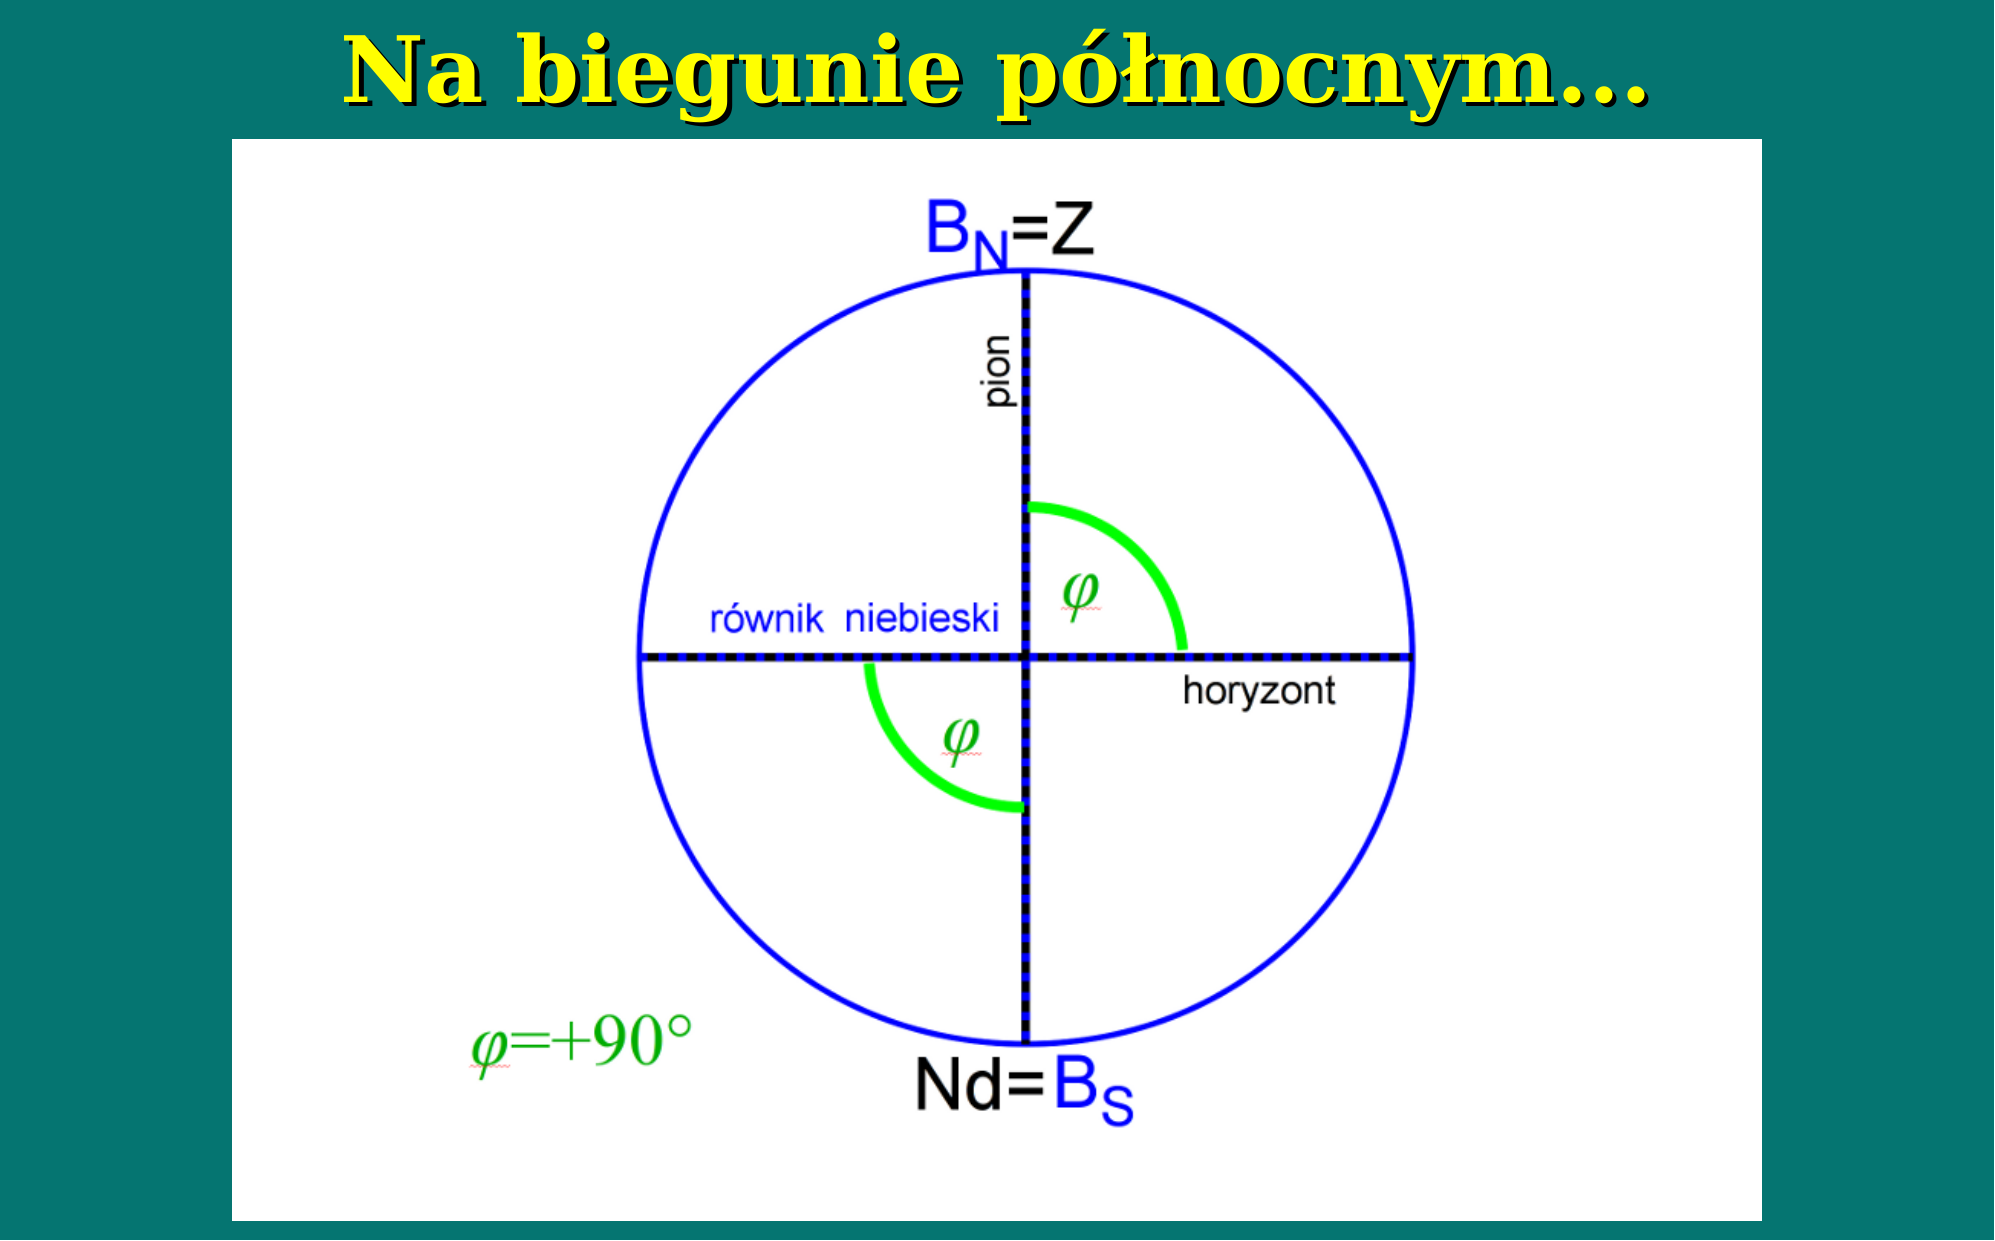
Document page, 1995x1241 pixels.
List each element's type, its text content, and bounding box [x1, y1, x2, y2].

title Na biegunie północnym... [253, 15, 1742, 125]
picture [232, 139, 1762, 1221]
